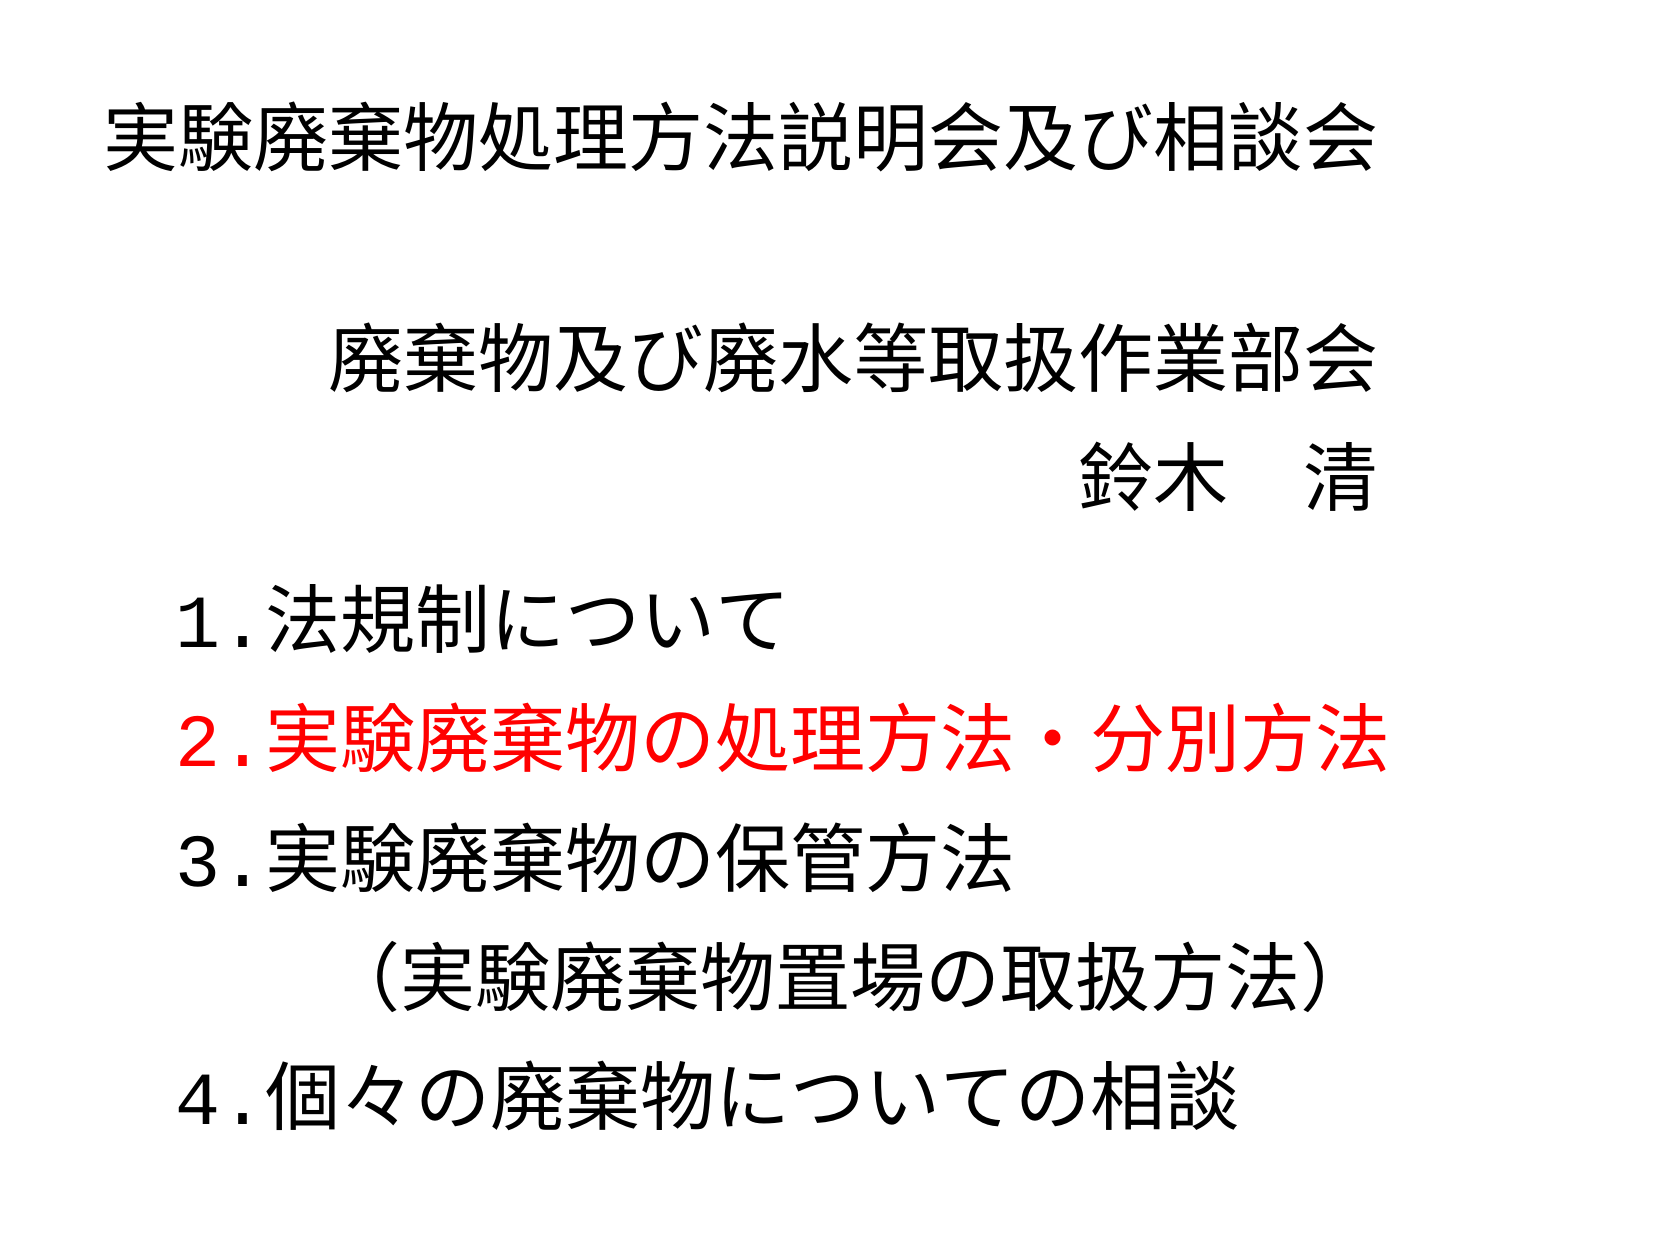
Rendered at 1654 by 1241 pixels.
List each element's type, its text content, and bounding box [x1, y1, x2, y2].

text_box 1.法規制について 2.実験廃棄物の処理方法・分別方法 3.実験廃棄物の保管方法 （実験廃棄物置場の取扱方法） 4.個々の廃棄物についての相談 [160, 559, 1565, 1065]
text_box 実験廃棄物処理方法説明会及び相談会 廃棄物及び廃水等取扱作業部会 鈴木 清 [88, 77, 1595, 453]
